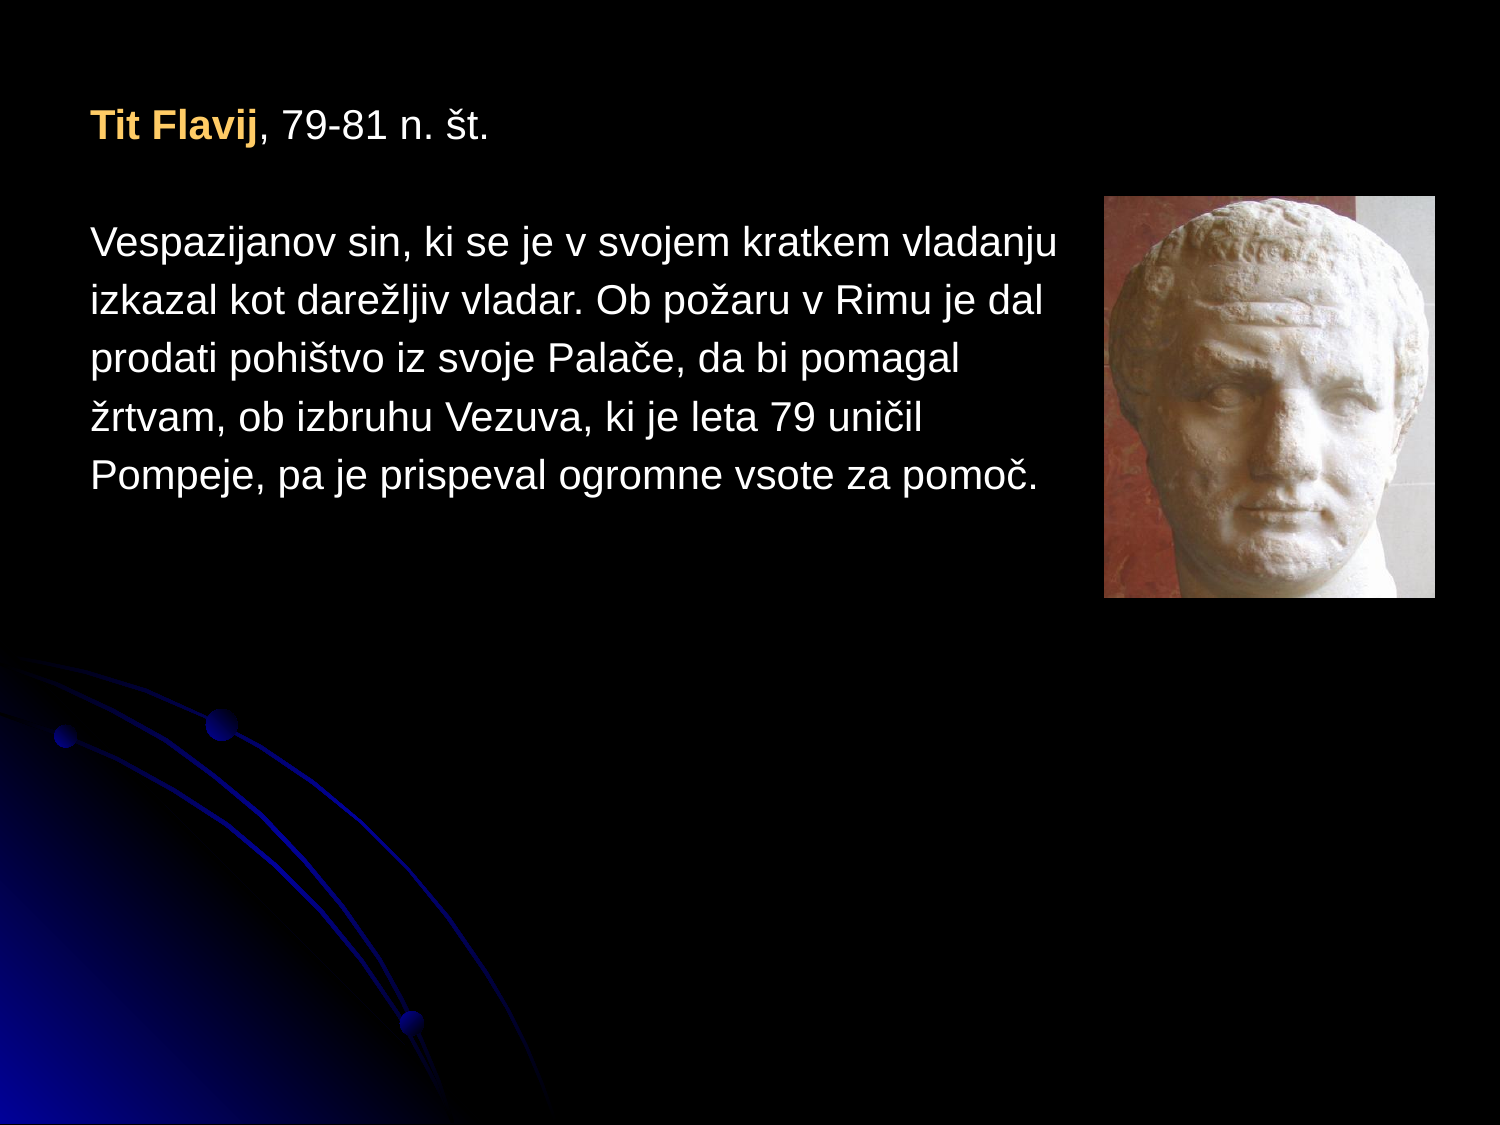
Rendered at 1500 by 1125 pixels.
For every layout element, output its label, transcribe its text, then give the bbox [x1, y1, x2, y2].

picture [1104, 196, 1435, 598]
list Tit Flavij, 79-81 n. št. Vespazijanov sin, ki se je v svojem kratkem vladanju izkazal kot darežljiv vladar. Ob požaru v Rimu je dal prodati pohištvo iz svoje Palače, da bi pomagal žrtvam, ob izbruhu Vezuva, ki je leta 79 uničil Pompeje, pa je prispeval ogromne vsote za pomoč. [75, 90, 1425, 1006]
